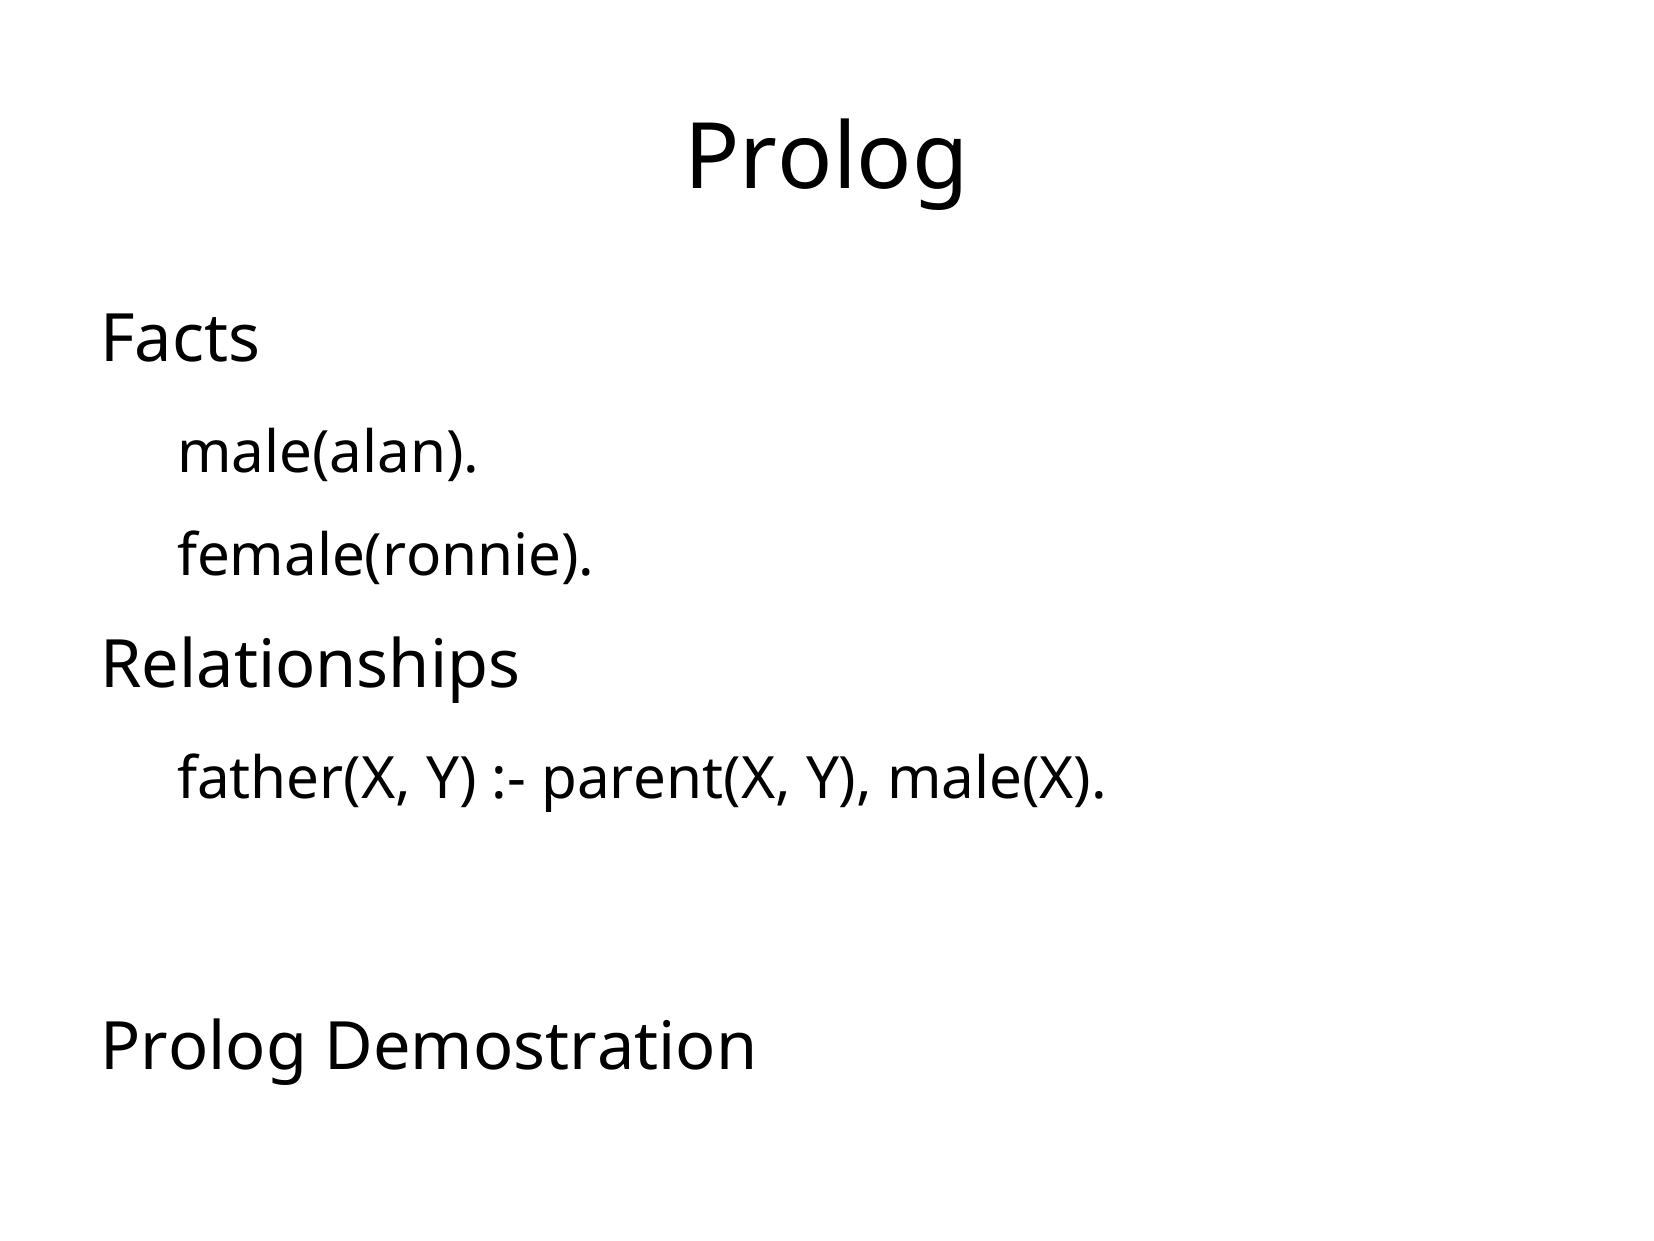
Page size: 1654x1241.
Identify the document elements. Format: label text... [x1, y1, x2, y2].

title Prolog [82, 49, 1571, 257]
list Facts male(alan). female(ronnie). Relationships father(X, Y) :- parent(X, Y), male(X). Prolog Demostration [82, 290, 1571, 1109]
